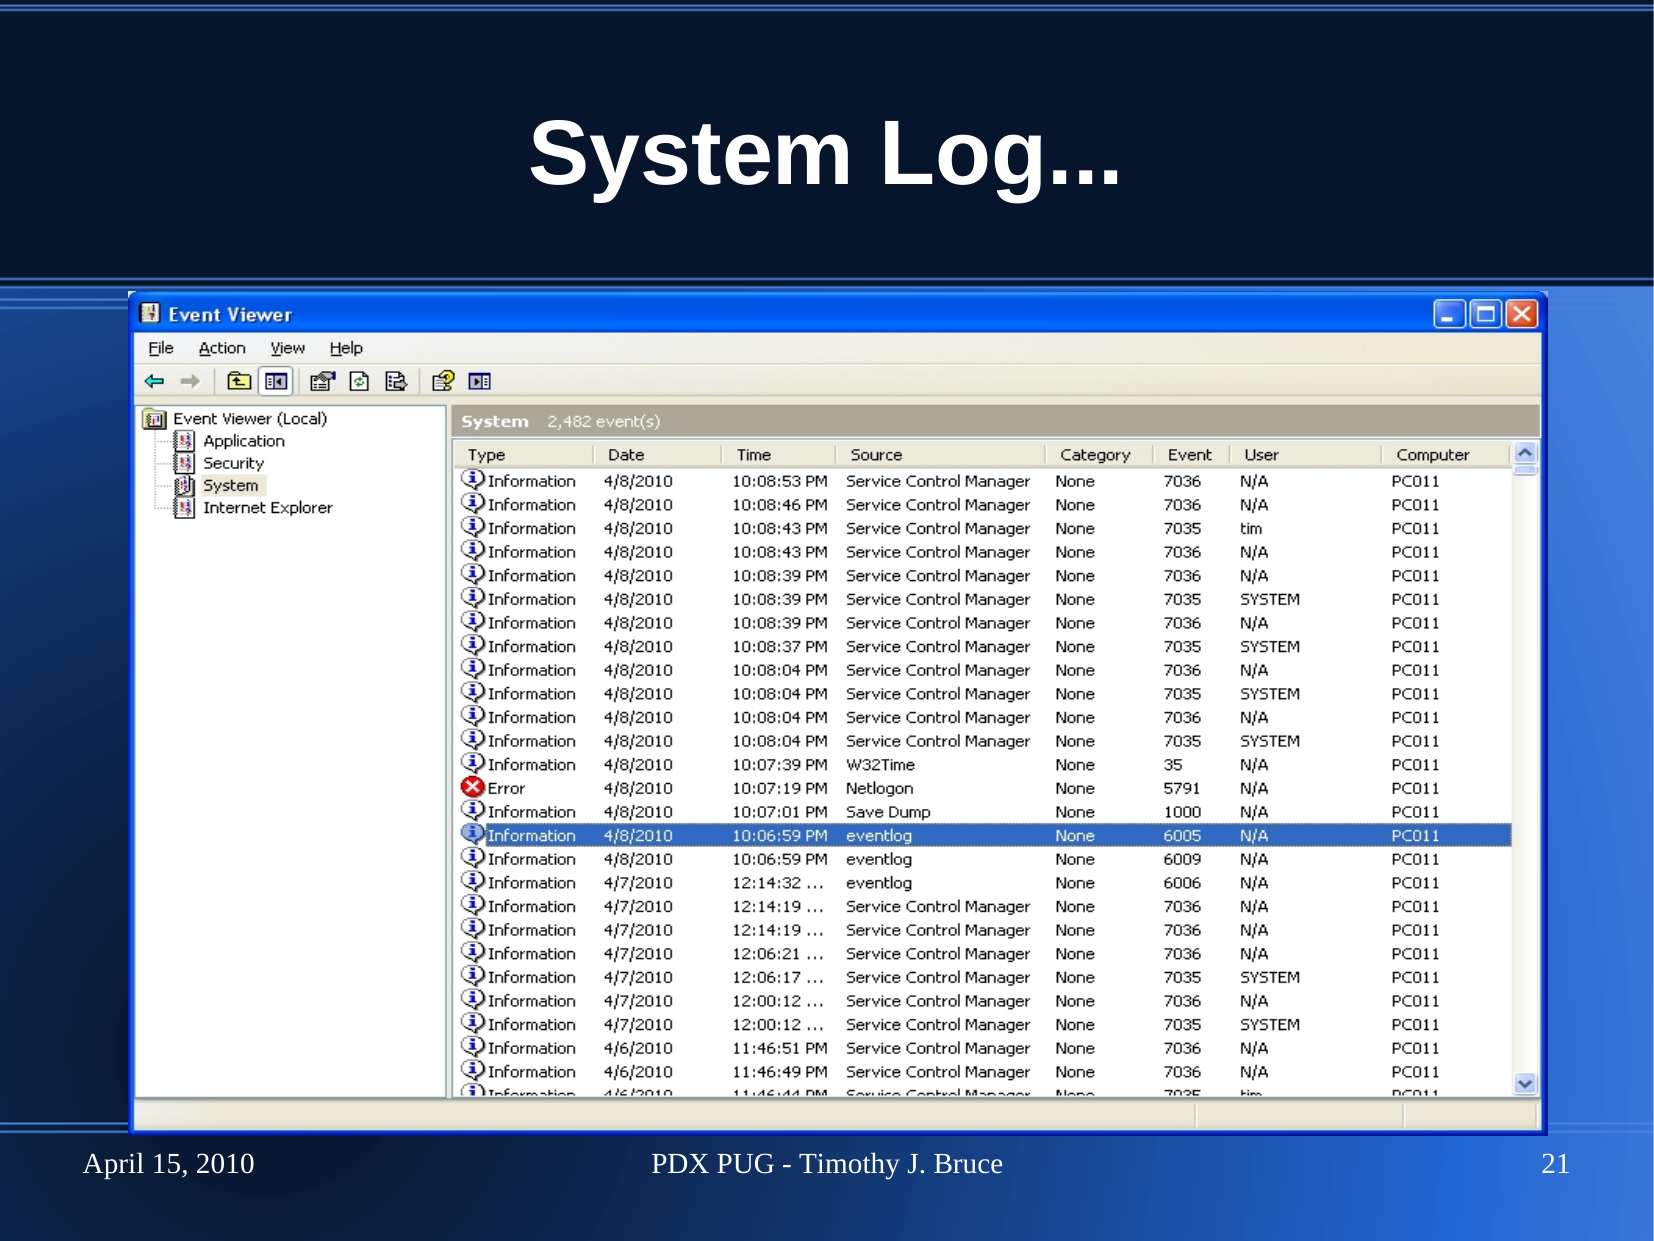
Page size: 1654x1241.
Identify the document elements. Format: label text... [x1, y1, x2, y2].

picture [0, 0, 1654, 1241]
title System Log... [82, 56, 1571, 250]
